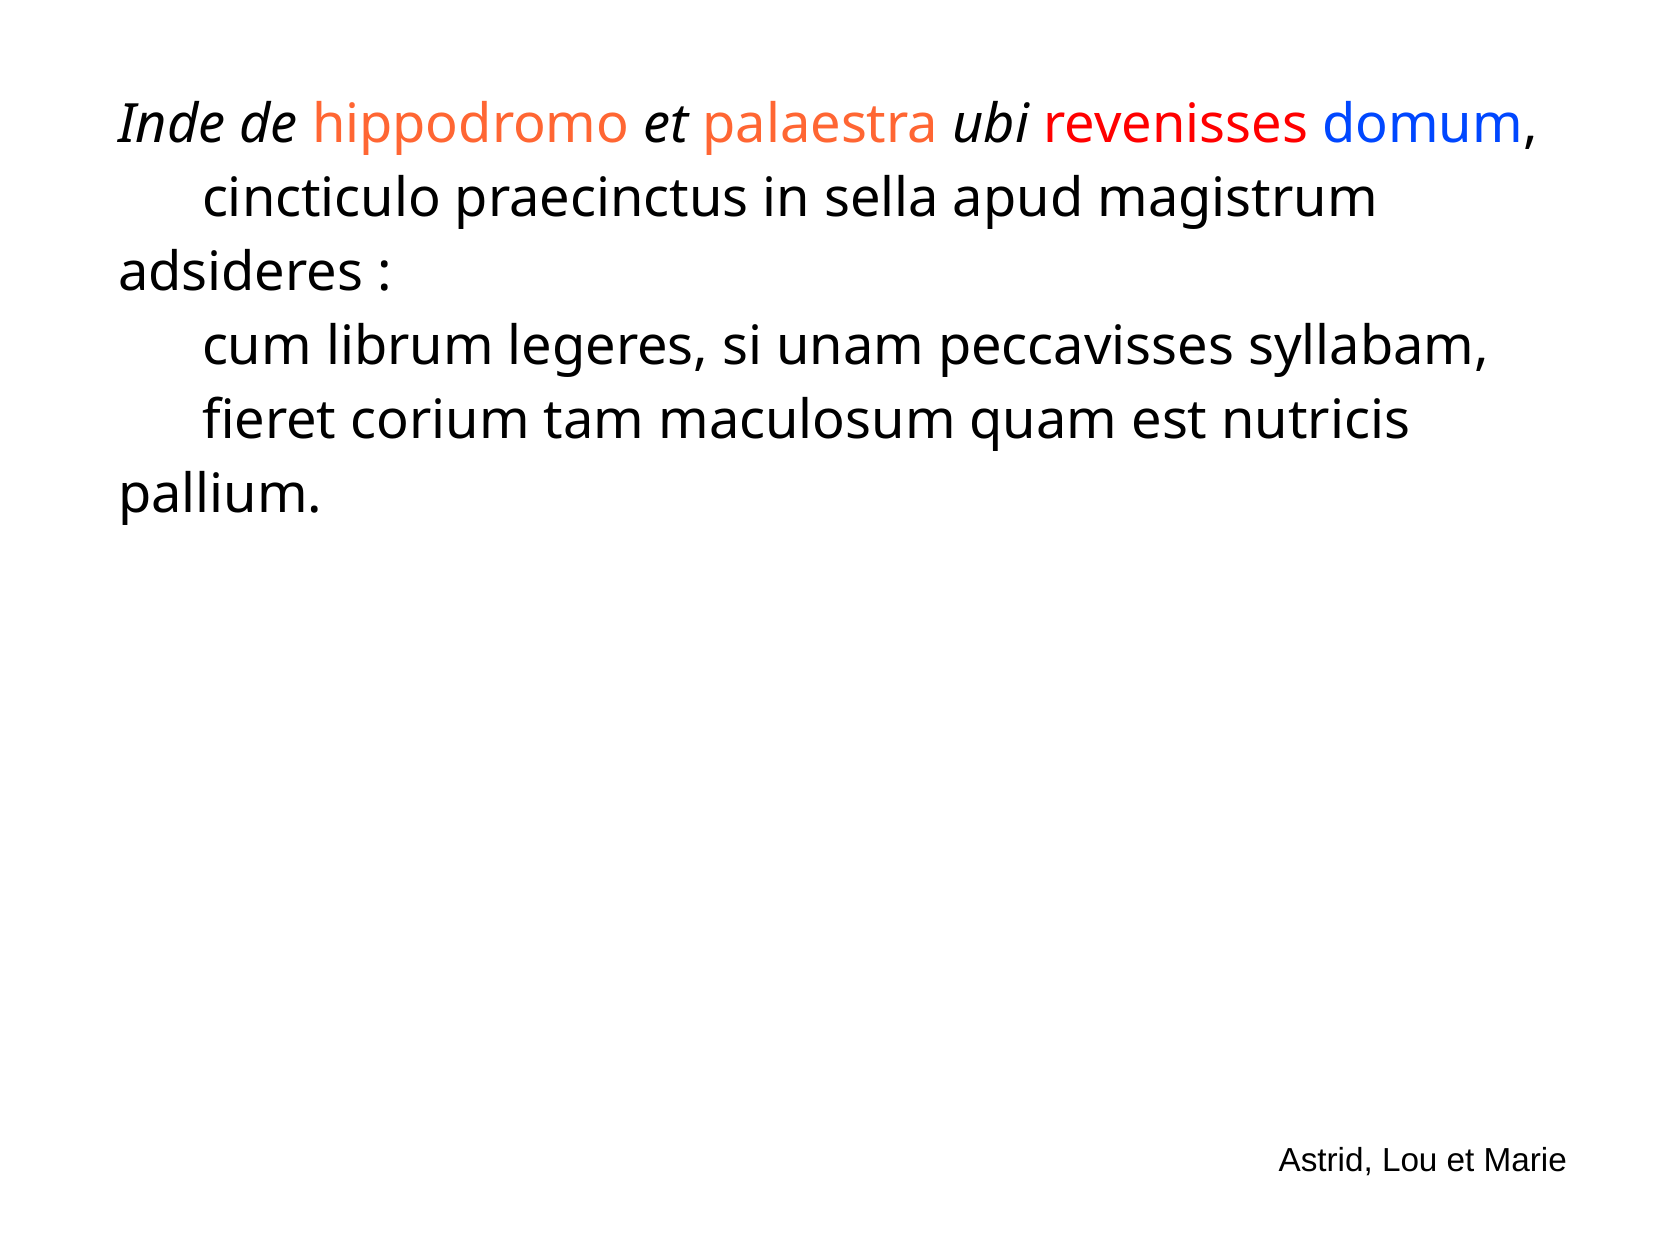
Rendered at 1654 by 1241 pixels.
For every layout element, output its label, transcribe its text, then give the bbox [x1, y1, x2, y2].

list Inde de hippodromo et palaestra ubi revenisses domum, cincticulo praecinctus in sella apud magistrum adsideres : cum librum legeres, si unam peccavisses syllabam, fieret corium tam maculosum quam est nutricis pallium. [118, 84, 1607, 1111]
text_box Astrid, Lou et Marie [1263, 1133, 1583, 1187]
